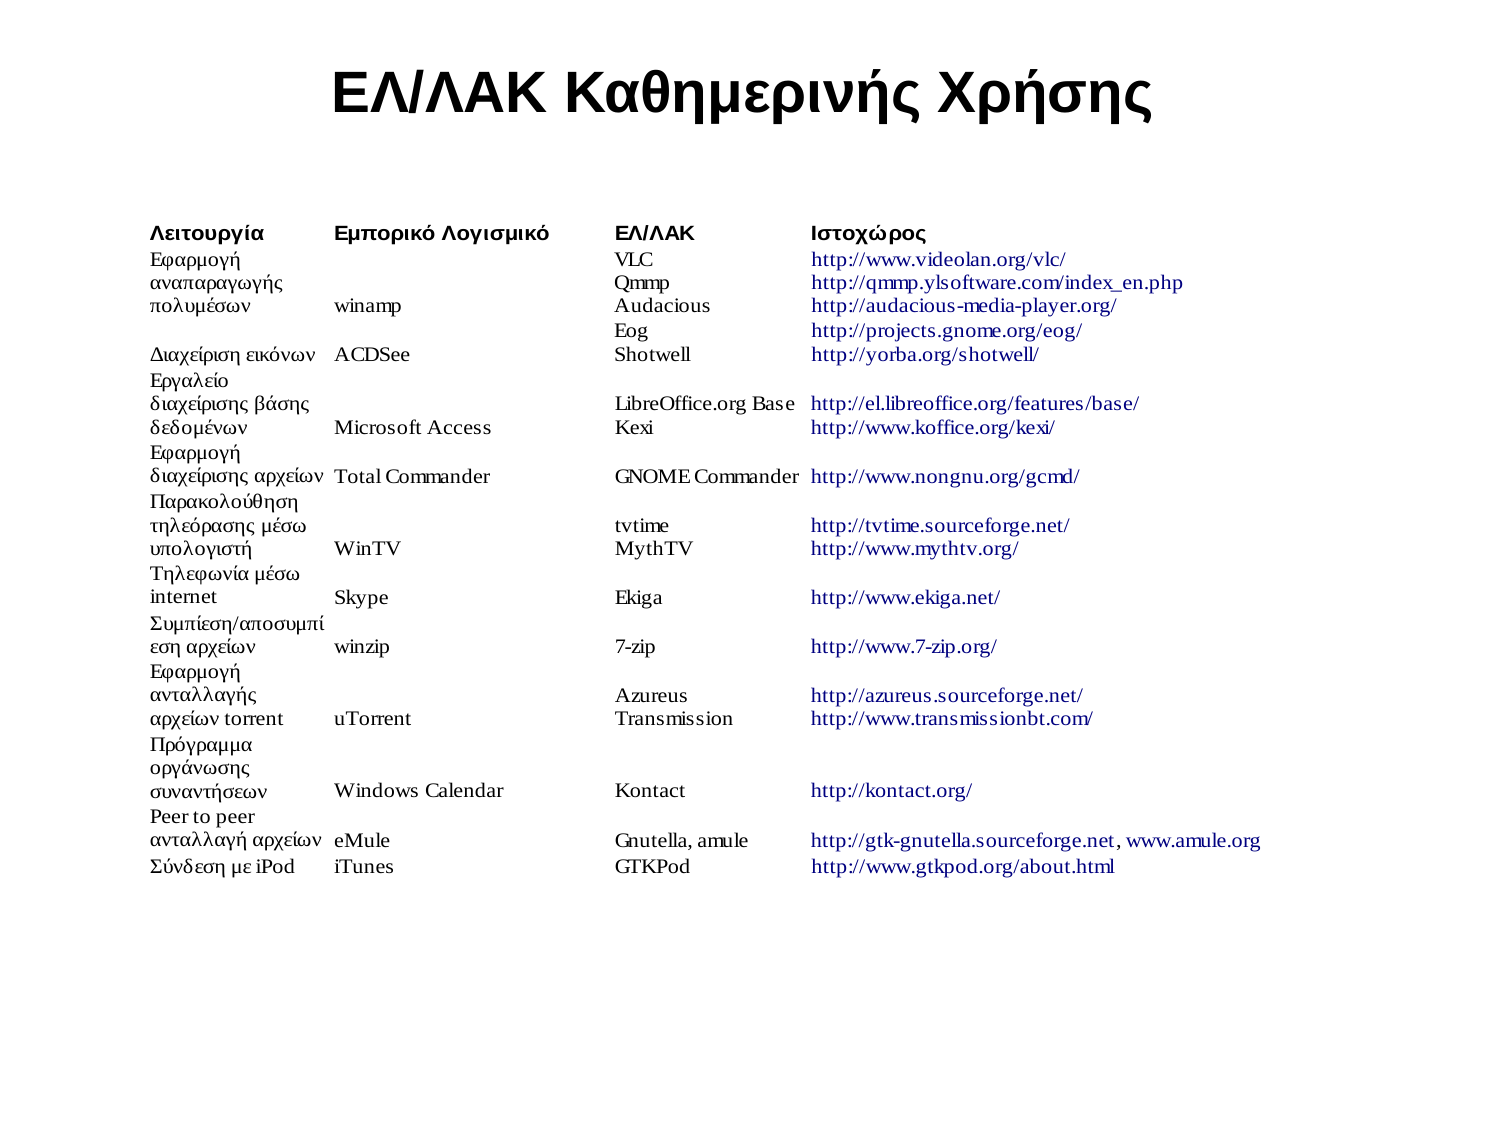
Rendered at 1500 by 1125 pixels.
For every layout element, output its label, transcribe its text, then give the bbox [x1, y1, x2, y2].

chart [147, 221, 1500, 989]
title ΕΛ/ΛΑΚ Καθημερινής Χρήσης [67, 4, 1418, 178]
